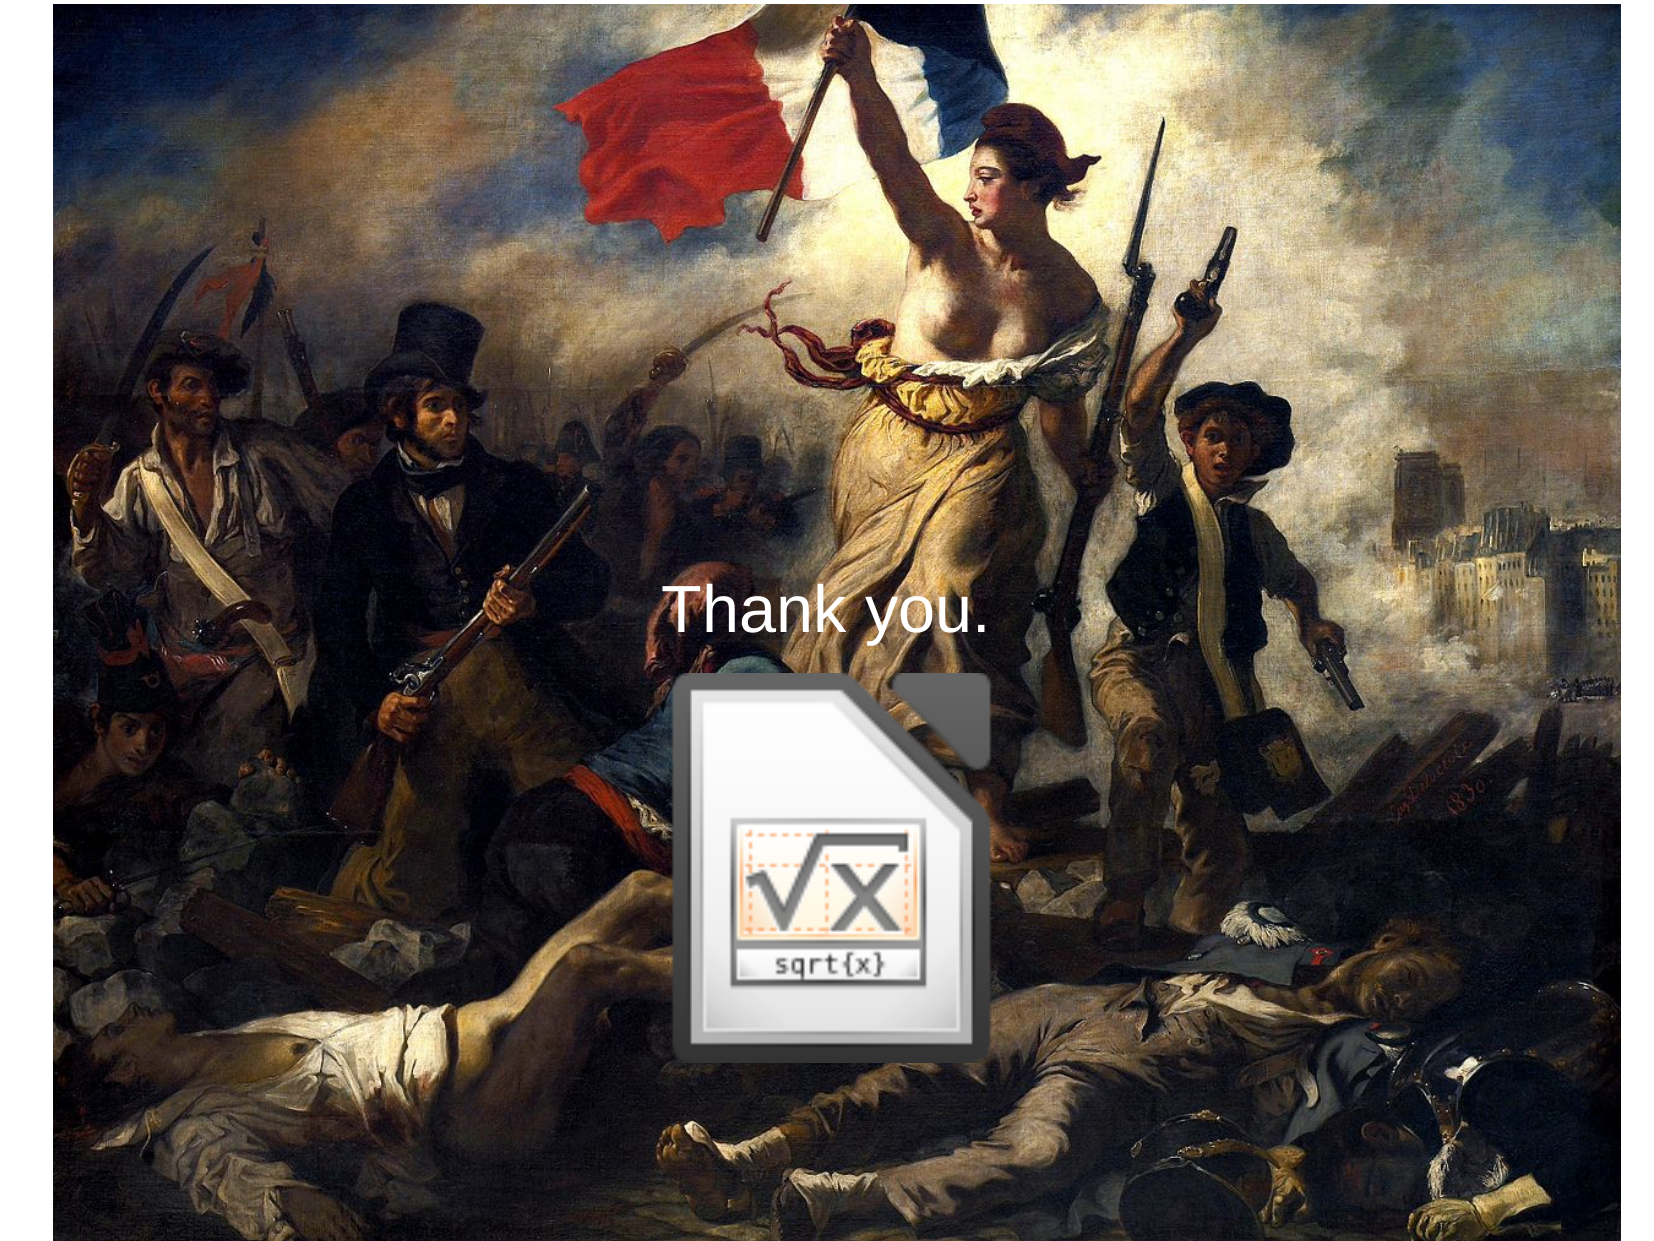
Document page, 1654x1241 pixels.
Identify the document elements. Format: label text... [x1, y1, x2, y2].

subtitle Thank you. [82, 129, 1571, 1090]
picture [53, 4, 1621, 1241]
